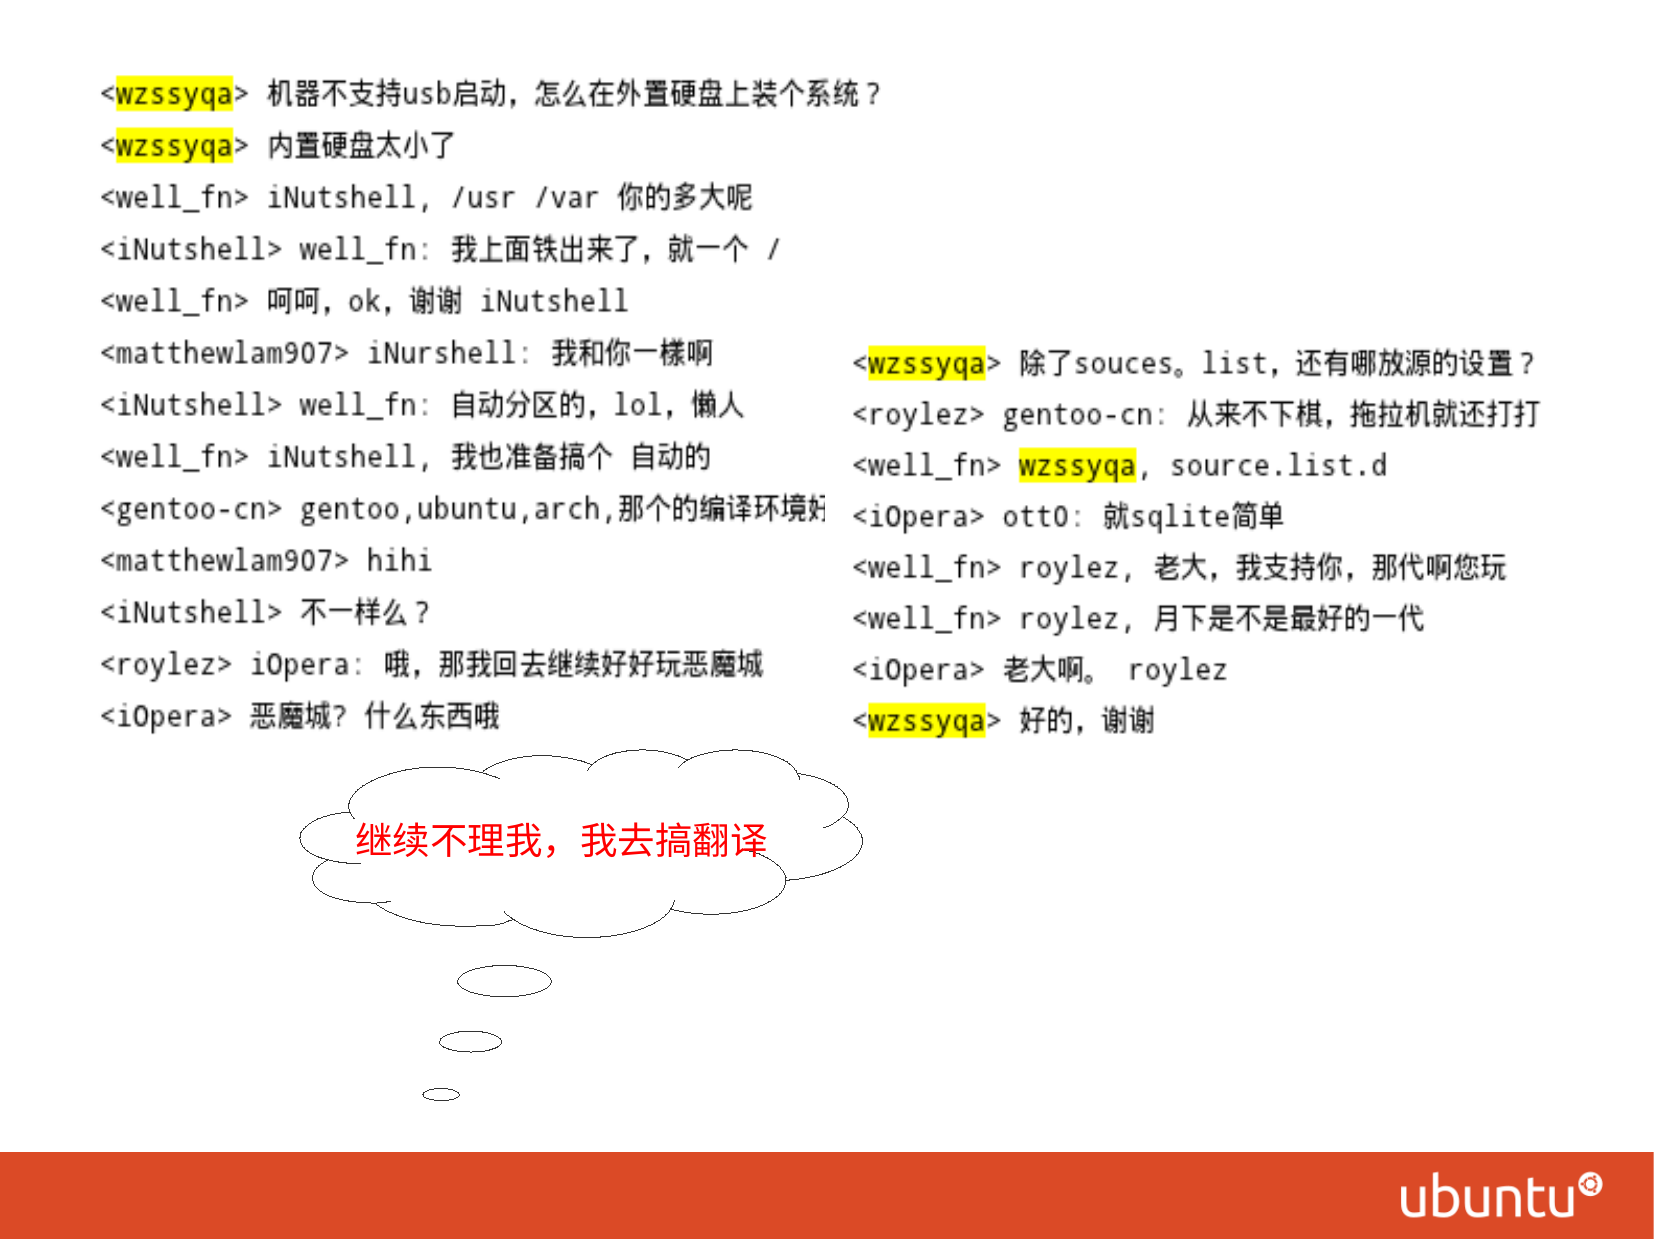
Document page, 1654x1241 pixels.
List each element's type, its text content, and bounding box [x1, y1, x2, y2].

text_box 继续不理我，我去搞翻译 [299, 749, 863, 938]
text_box 继续不理我，我去搞翻译 [422, 1088, 460, 1101]
text_box 继续不理我，我去搞翻译 [457, 965, 552, 997]
picture [75, 74, 1654, 751]
text_box 继续不理我，我去搞翻译 [439, 1031, 502, 1053]
picture [0, 1152, 1654, 1239]
